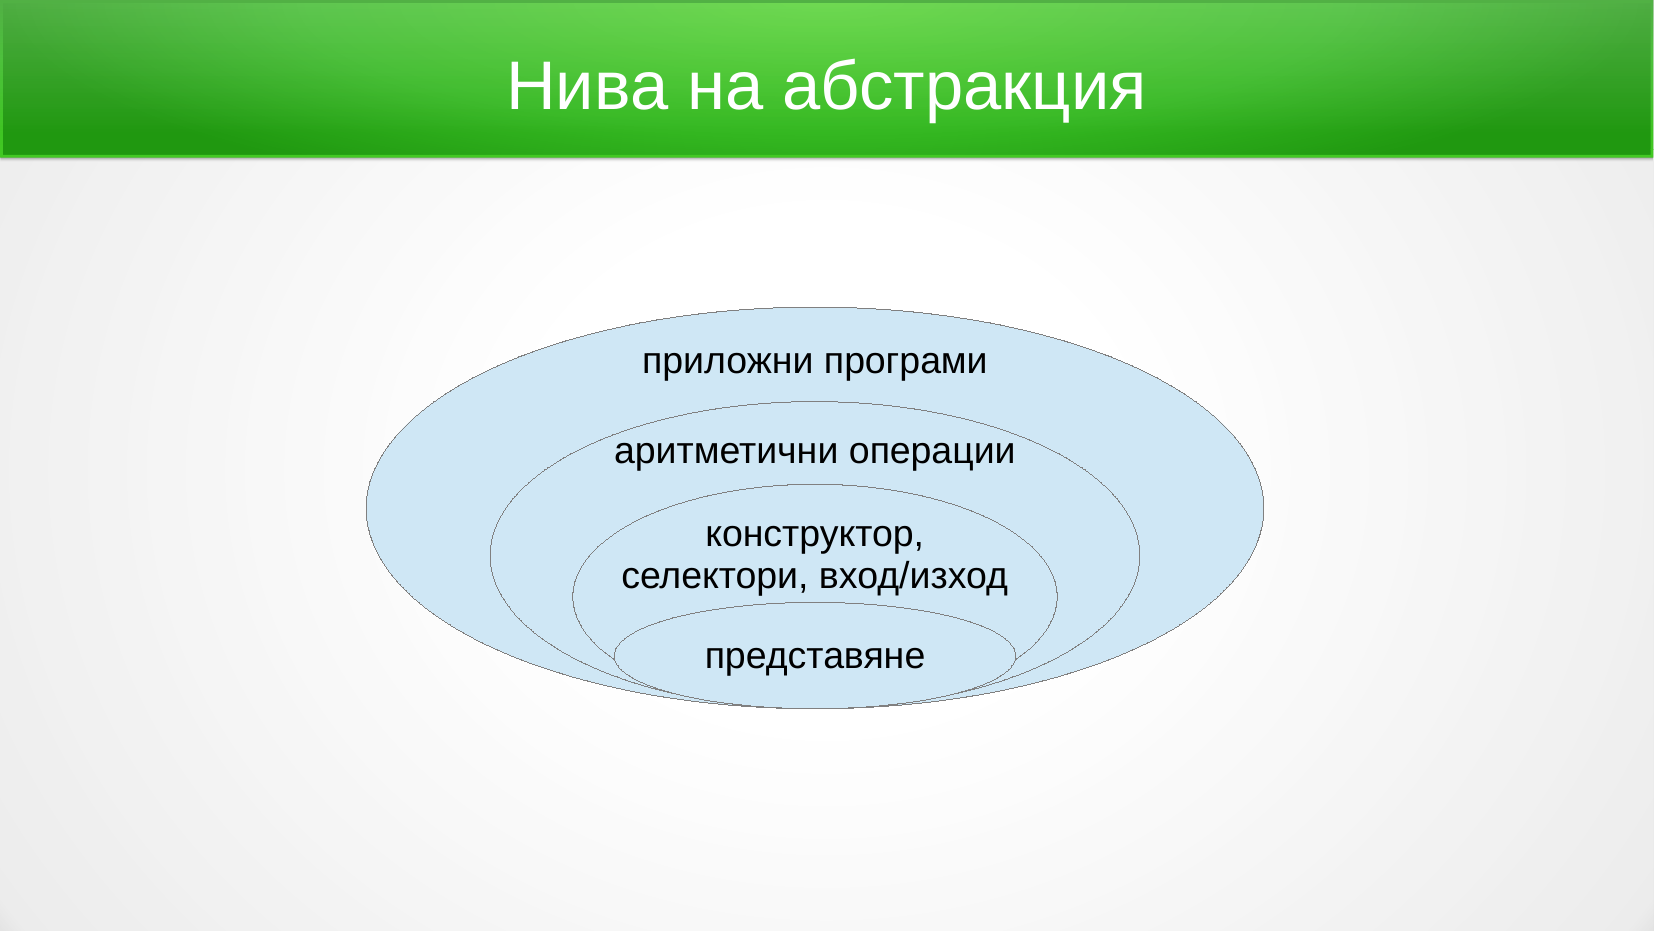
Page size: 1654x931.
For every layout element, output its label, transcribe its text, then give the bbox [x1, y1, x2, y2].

text_box представяне [614, 602, 1016, 709]
title Нива на абстракция [82, 37, 1571, 135]
text_box конструктор, селектори, вход/изход [572, 484, 1058, 660]
text_box аритметични операции [490, 401, 1140, 690]
text_box приложни програми [366, 307, 1264, 707]
